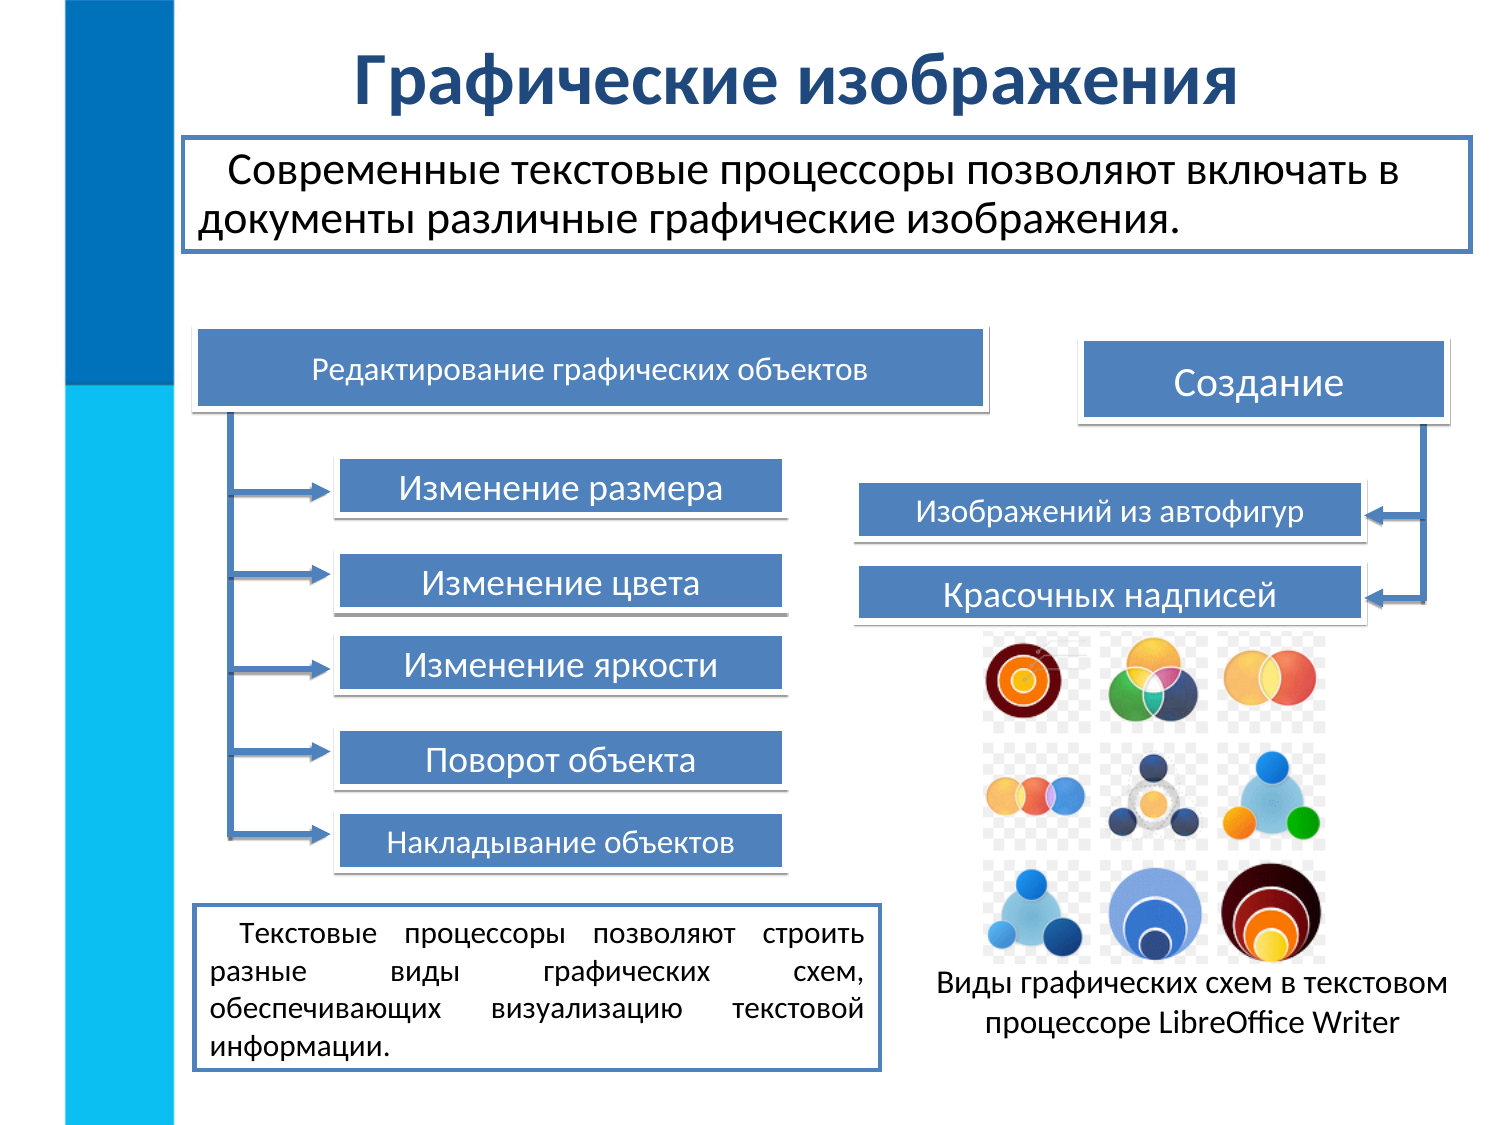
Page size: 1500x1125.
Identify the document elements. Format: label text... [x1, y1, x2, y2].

text_box Накладывание объектов [336, 810, 786, 870]
text_box Поворот объекта [336, 727, 786, 787]
text_box Текстовые процессоры позволяют строить разные виды графических схем, обеспечивающих визуализацию текстовой информации. [194, 904, 880, 1071]
text_box Виды графических схем в текстовом процессоре LibreOffice Writer [885, 952, 1500, 1048]
text_box Изменение цвета [336, 550, 786, 610]
text_box Редактирование графических объектов [194, 326, 987, 409]
text_box Графические изображения [171, 30, 1425, 135]
text_box Изменение яркости [336, 633, 786, 693]
text_box Современные текстовые процессоры позволяют включать в документы различные графические изображения. [183, 137, 1471, 252]
text_box Изображений из автофигур [856, 479, 1365, 539]
text_box Создание [1080, 338, 1447, 421]
picture [0, 0, 1500, 1125]
text_box Красочных надписей [856, 562, 1365, 622]
text_box Изменение размера [336, 456, 786, 516]
